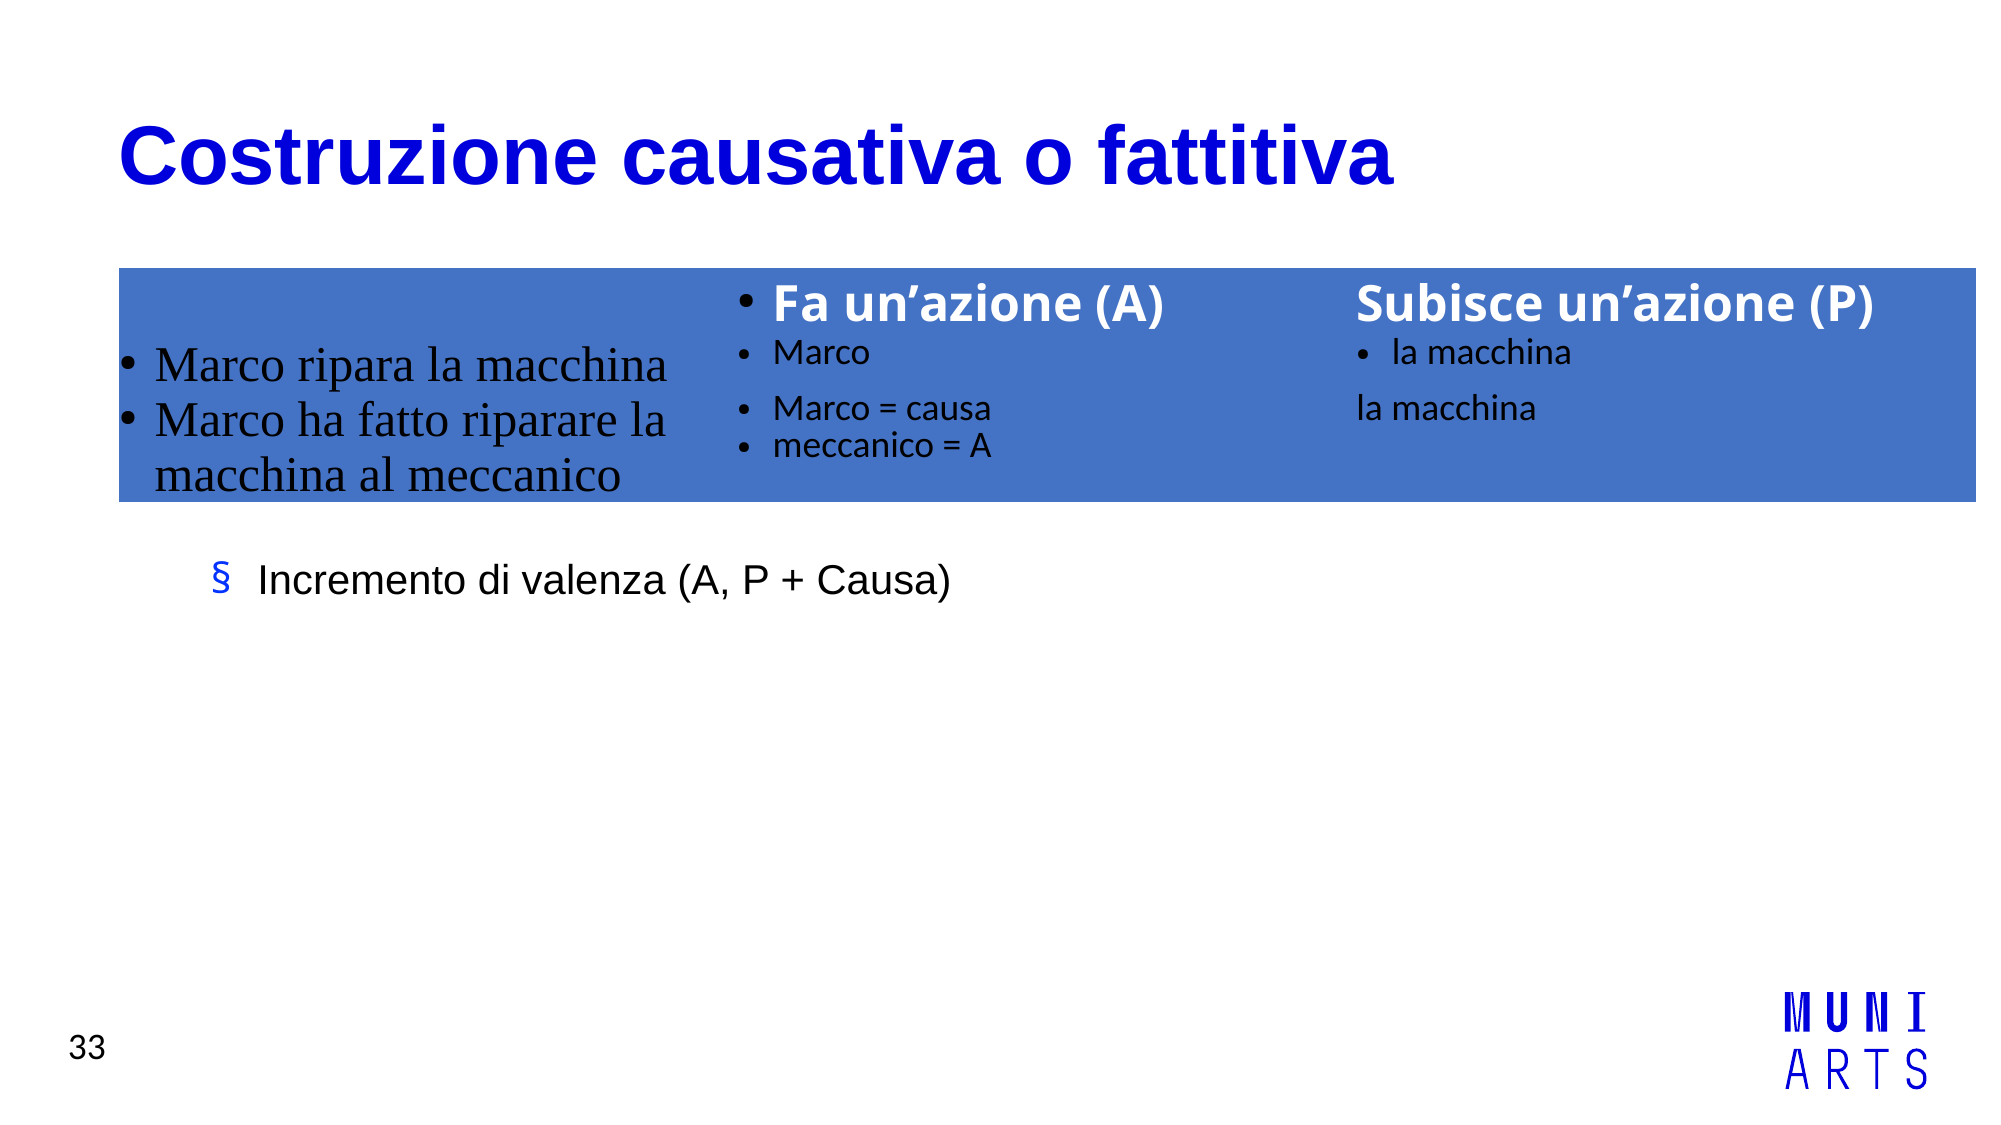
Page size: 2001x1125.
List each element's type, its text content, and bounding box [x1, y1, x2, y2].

table_cell Marco ripara la macchina [119, 336, 737, 392]
table_cell la macchina [1356, 392, 1976, 502]
table_cell Marco ha fatto riparare la macchina al meccanico [119, 392, 737, 502]
title Costruzione causativa o fattitiva [118, 118, 1883, 193]
table_header Subisce un’azione (P) [1356, 268, 1976, 336]
table_cell Marco [737, 336, 1356, 392]
table_cell la macchina [1356, 336, 1976, 392]
text_box Incremento di valenza (A, P + Causa) [90, 545, 1910, 611]
table_header [119, 268, 737, 336]
text_box 32 [67, 1021, 110, 1063]
table_header Fa un’azione (A) [737, 268, 1356, 336]
table_cell Marco = causa meccanico = A [737, 392, 1356, 502]
